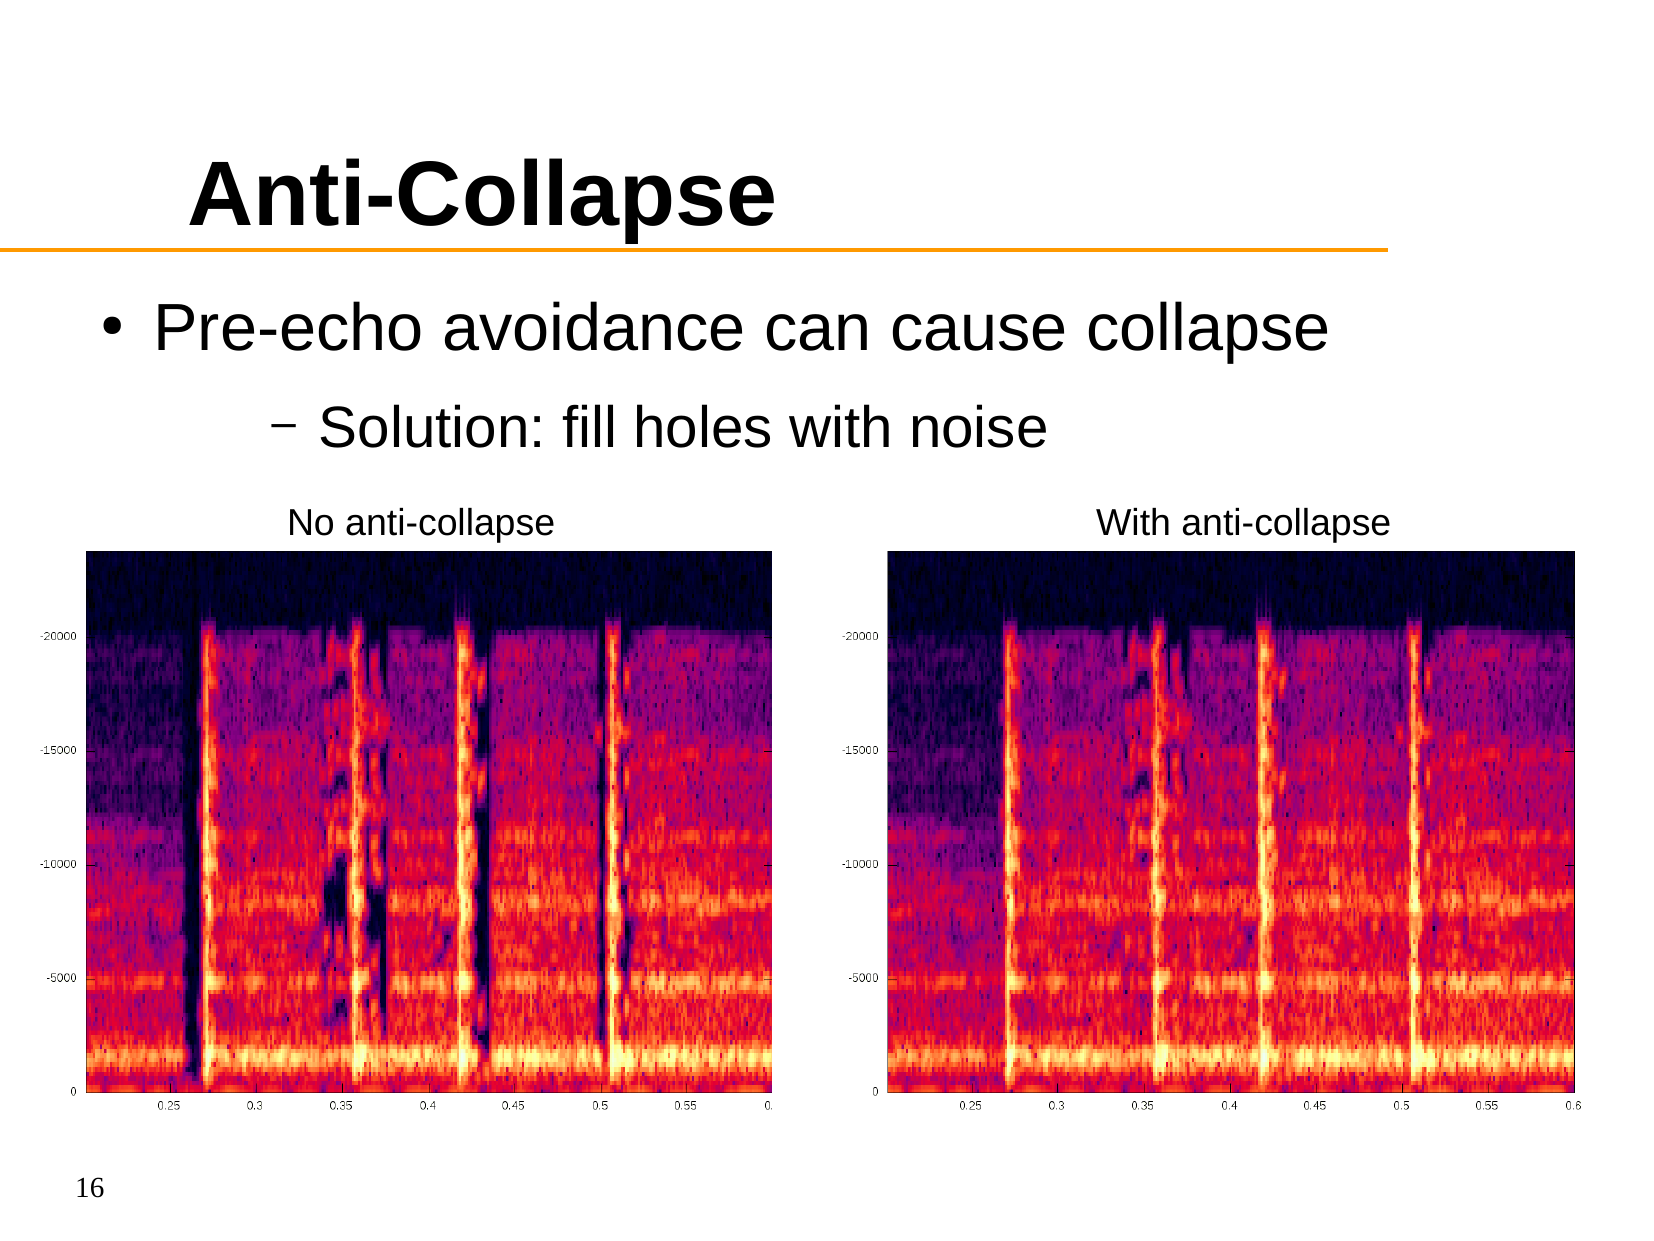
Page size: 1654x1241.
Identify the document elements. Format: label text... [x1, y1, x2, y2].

list Pre-echo avoidance can cause collapse Solution: fill holes with noise [82, 290, 1571, 501]
picture [0, 501, 1654, 1166]
text_box With anti-collapse [1081, 493, 1407, 551]
text_box No anti-collapse [272, 493, 570, 551]
title Anti-Collapse [187, 37, 1571, 245]
